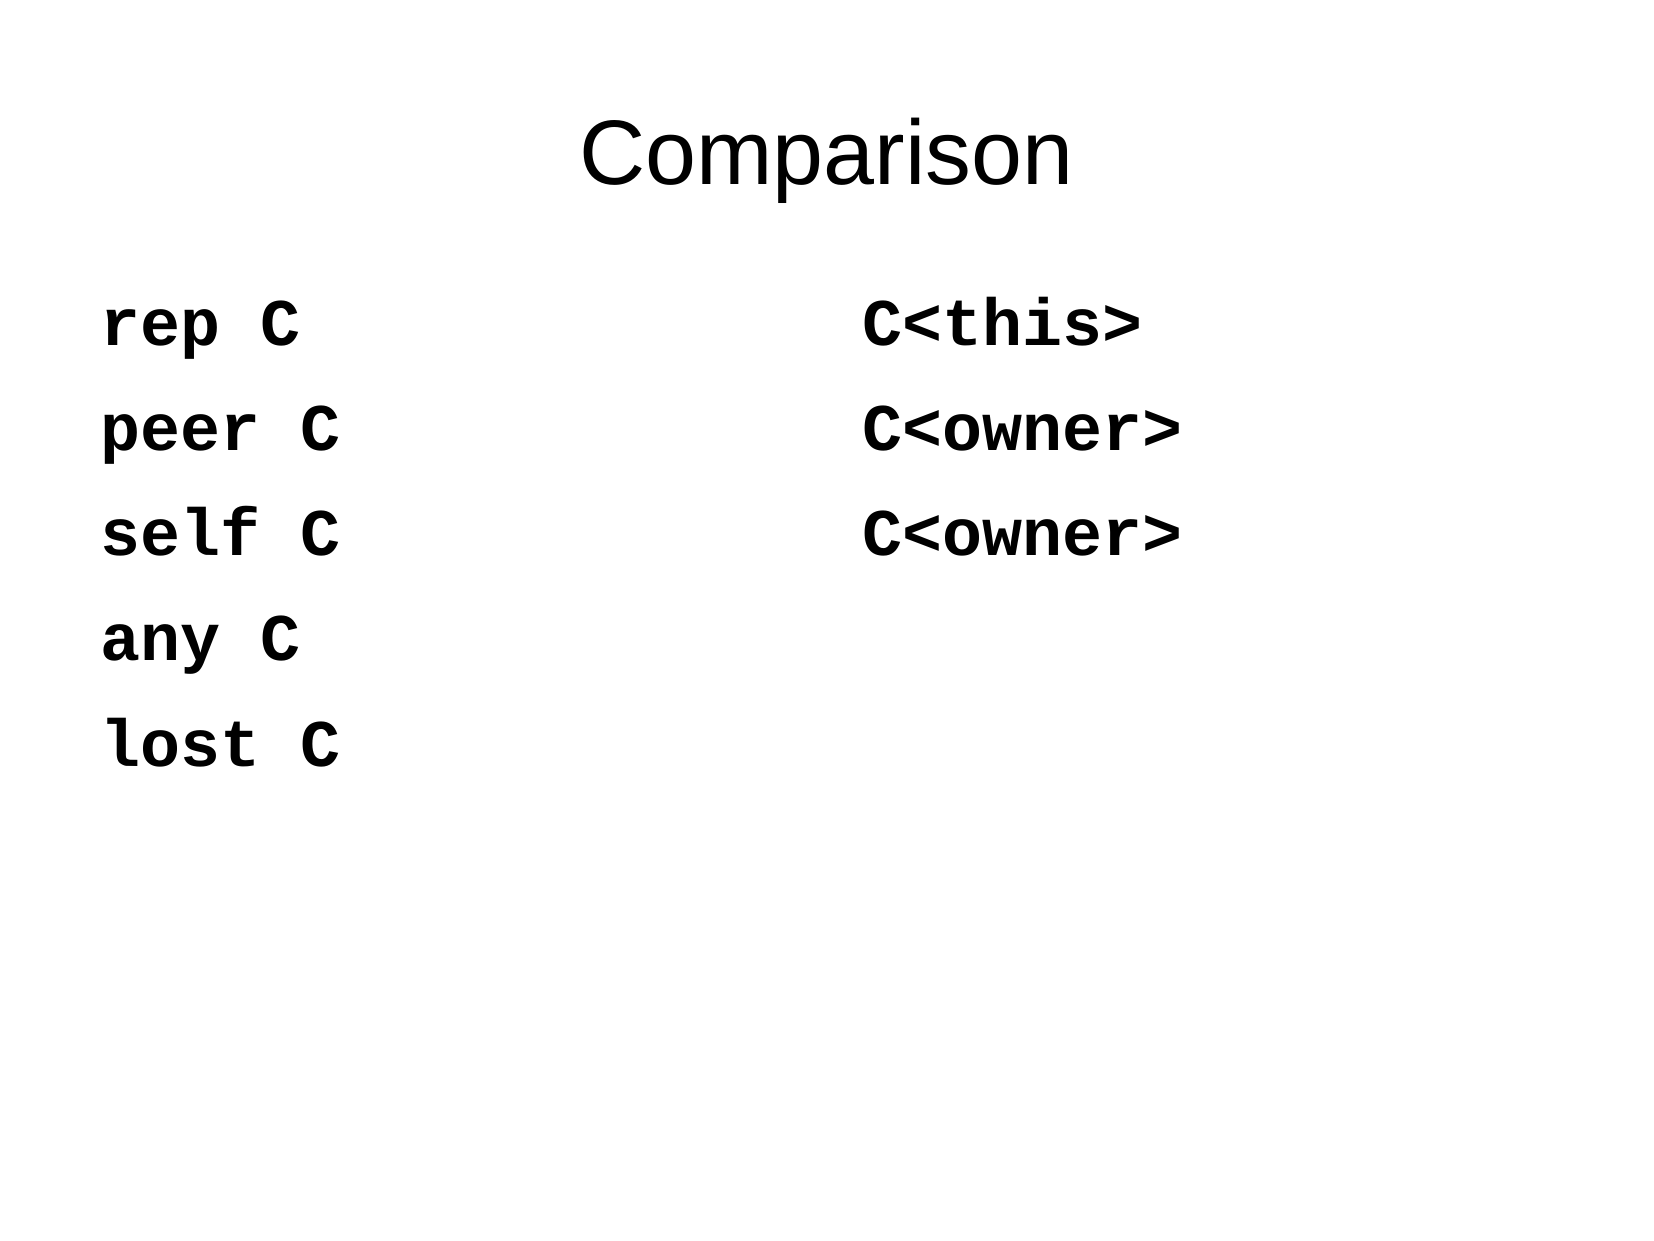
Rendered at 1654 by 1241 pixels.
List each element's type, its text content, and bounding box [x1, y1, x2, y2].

list rep C peer C self C any C lost C [82, 290, 809, 1109]
title Comparison [82, 49, 1571, 257]
list C<this> C<owner> C<owner> [845, 290, 1572, 1094]
